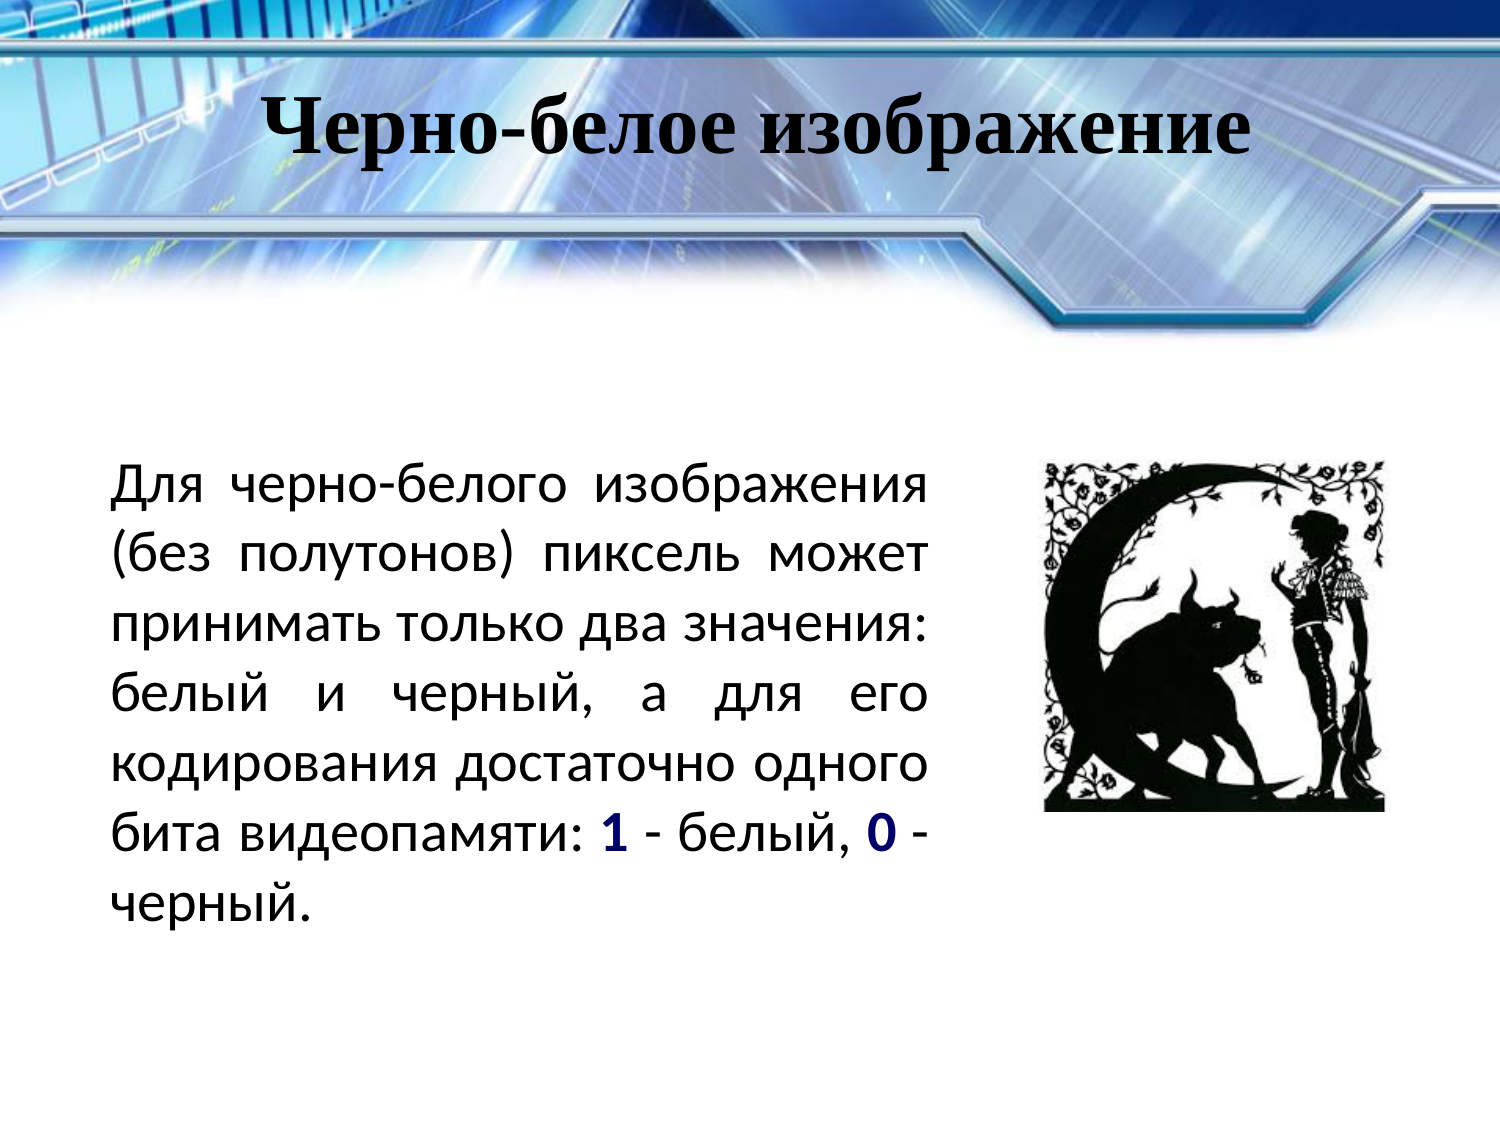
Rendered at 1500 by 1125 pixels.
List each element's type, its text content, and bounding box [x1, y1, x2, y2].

list Для черно-белого изображения (без полутонов) пиксель может принимать только два значения: белый и черный, а для его кодирования достаточно одного бита видеопамяти: 1 - белый, 0 - черный. [38, 436, 945, 1087]
picture [0, 0, 1500, 1125]
text_box Черно-белое изображение [88, 60, 1425, 179]
